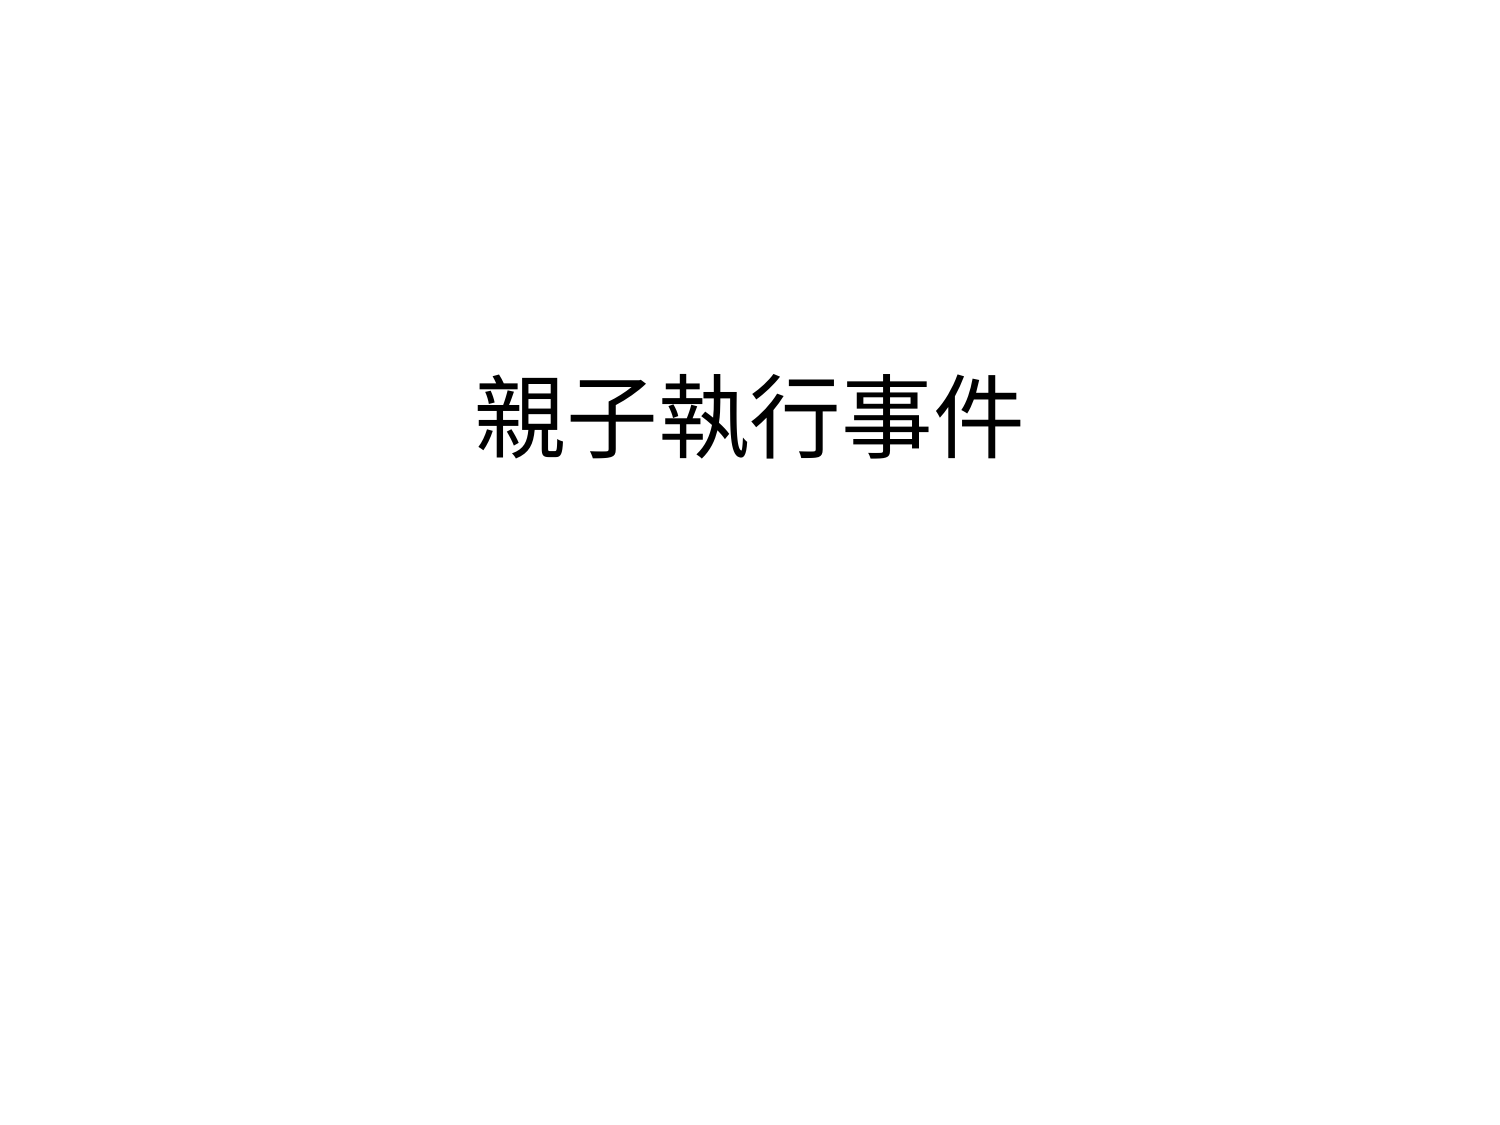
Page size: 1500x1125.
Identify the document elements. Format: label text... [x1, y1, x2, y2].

title 親子執行事件 [112, 349, 1388, 591]
